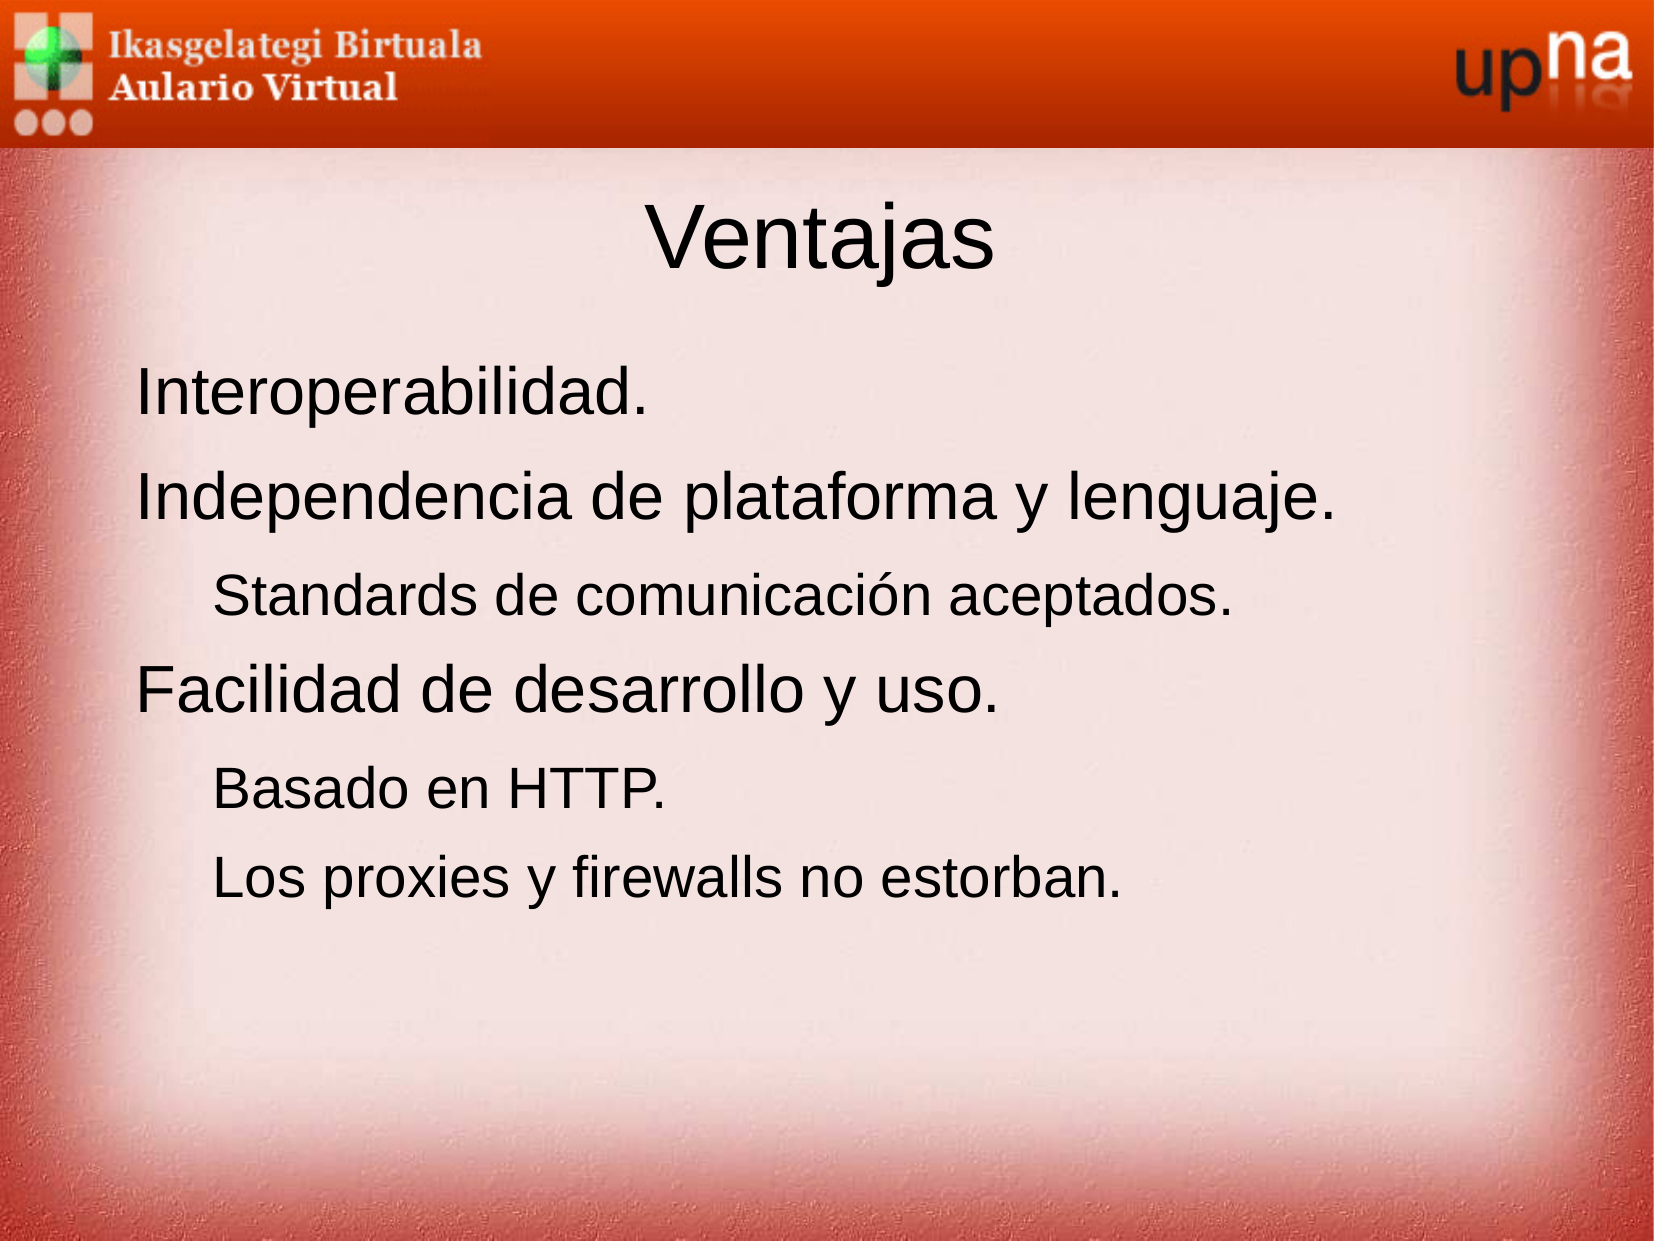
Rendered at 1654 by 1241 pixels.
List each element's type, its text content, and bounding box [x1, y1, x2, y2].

picture [0, 0, 1654, 1241]
list Interoperabilidad. Independencia de plataforma y lenguaje. Standards de comunicación aceptados. Facilidad de desarrollo y uso. Basado en HTTP. Los proxies y firewalls no estorban. [118, 354, 1536, 1094]
title Ventajas [76, 147, 1565, 326]
